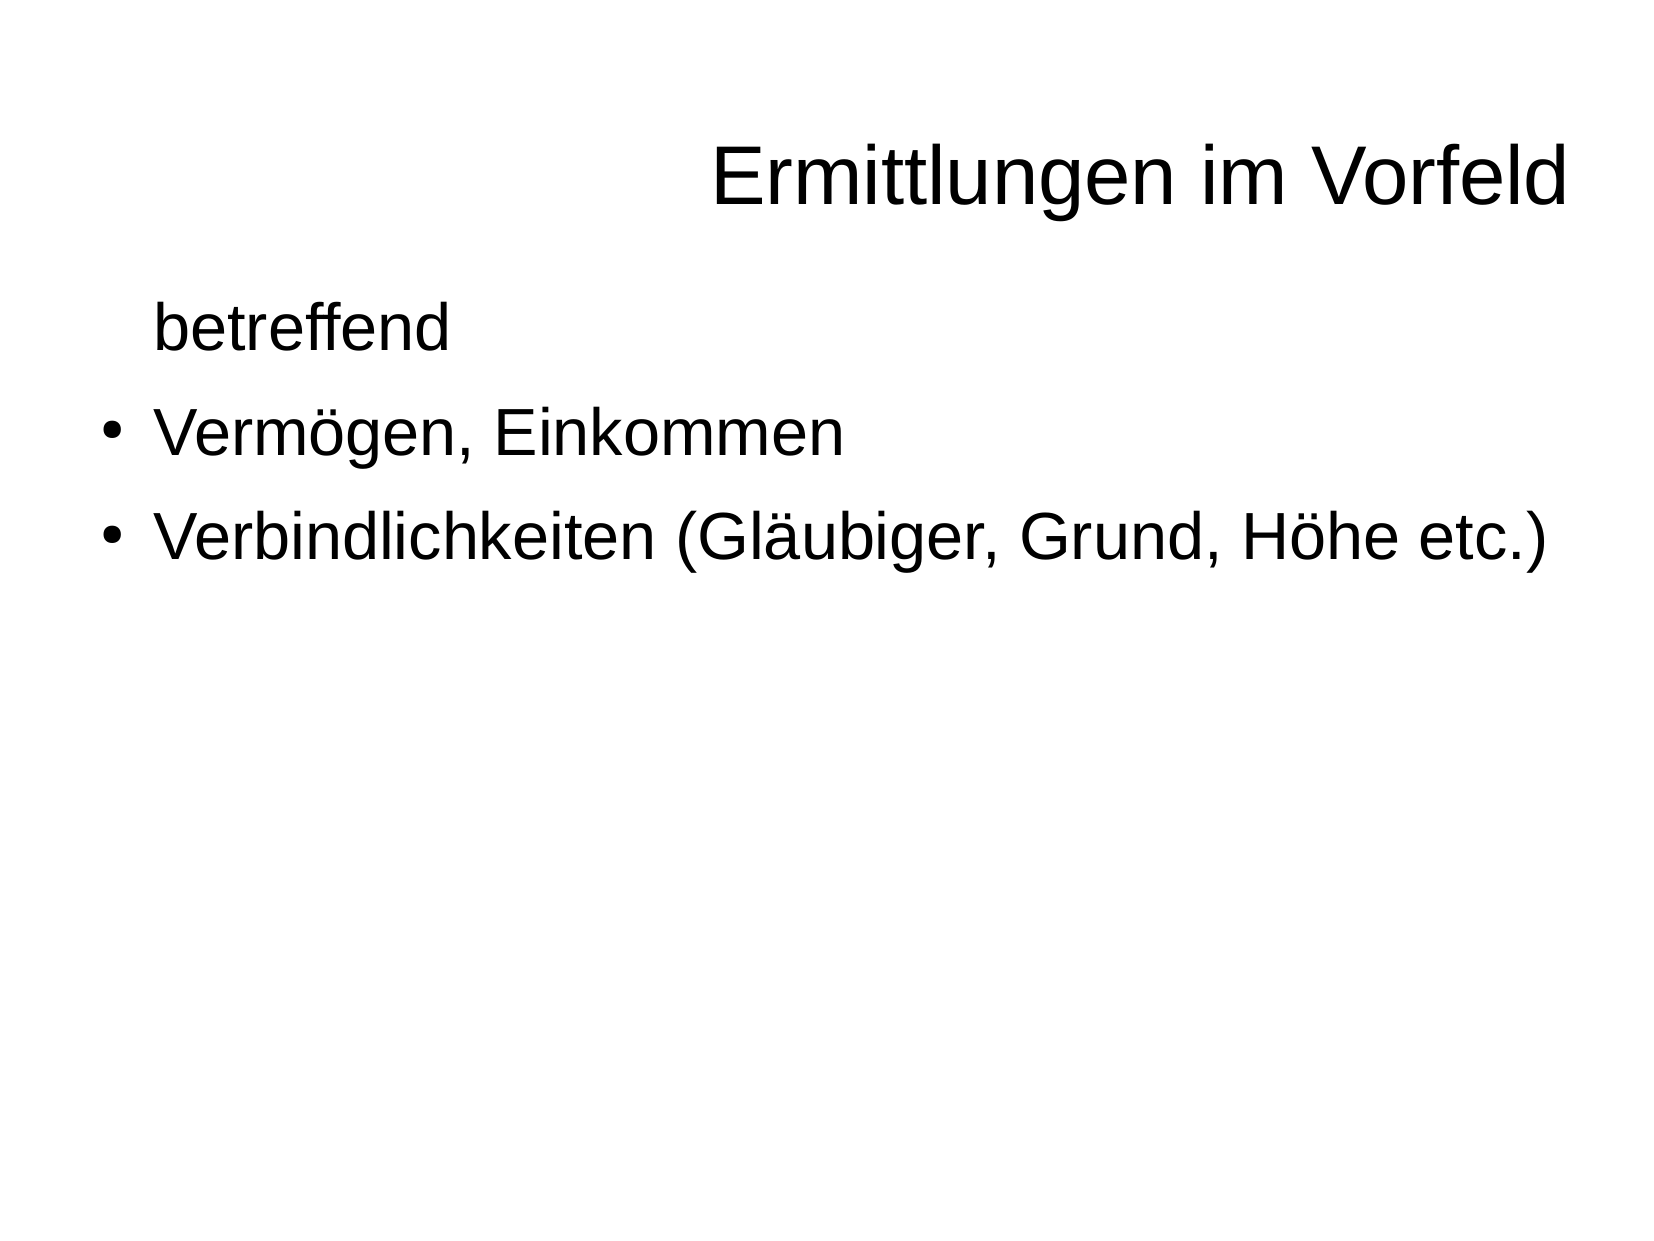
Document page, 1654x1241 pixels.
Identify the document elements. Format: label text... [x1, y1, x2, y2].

title Ermittlungen im Vorfeld [82, 49, 1571, 257]
list betreffend Vermögen, Einkommen Verbindlichkeiten (Gläubiger, Grund, Höhe etc.) [82, 290, 1571, 1109]
